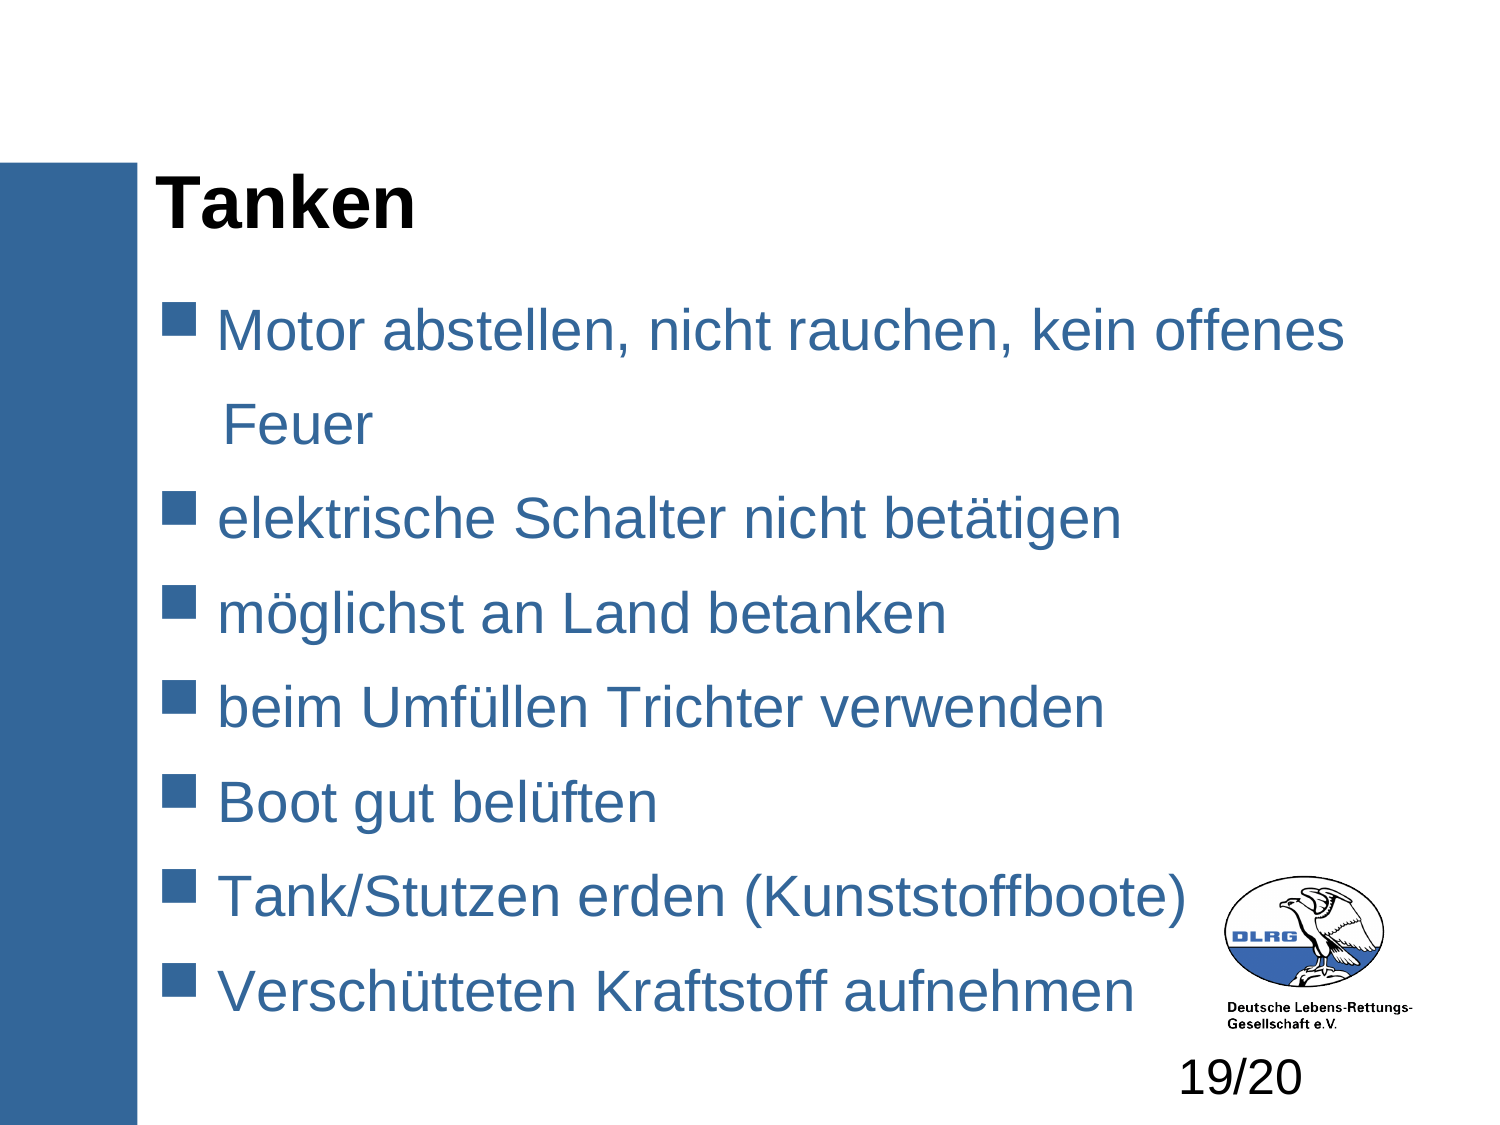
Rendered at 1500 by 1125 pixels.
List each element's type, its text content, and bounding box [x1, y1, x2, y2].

text_box Motor abstellen, nicht rauchen, kein offenes Feuer elektrische Schalter nicht betätigen möglichst an Land betanken beim Umfüllen Trichter verwenden Boot gut belüften Tank/Stutzen erden (Kunststoffboote)‏ Verschütteten Kraftstoff aufnehmen [142, 259, 1454, 1073]
text_box <Nummer>/20 [1220, 1036, 1434, 1112]
text_box Tanken [140, 138, 1440, 259]
